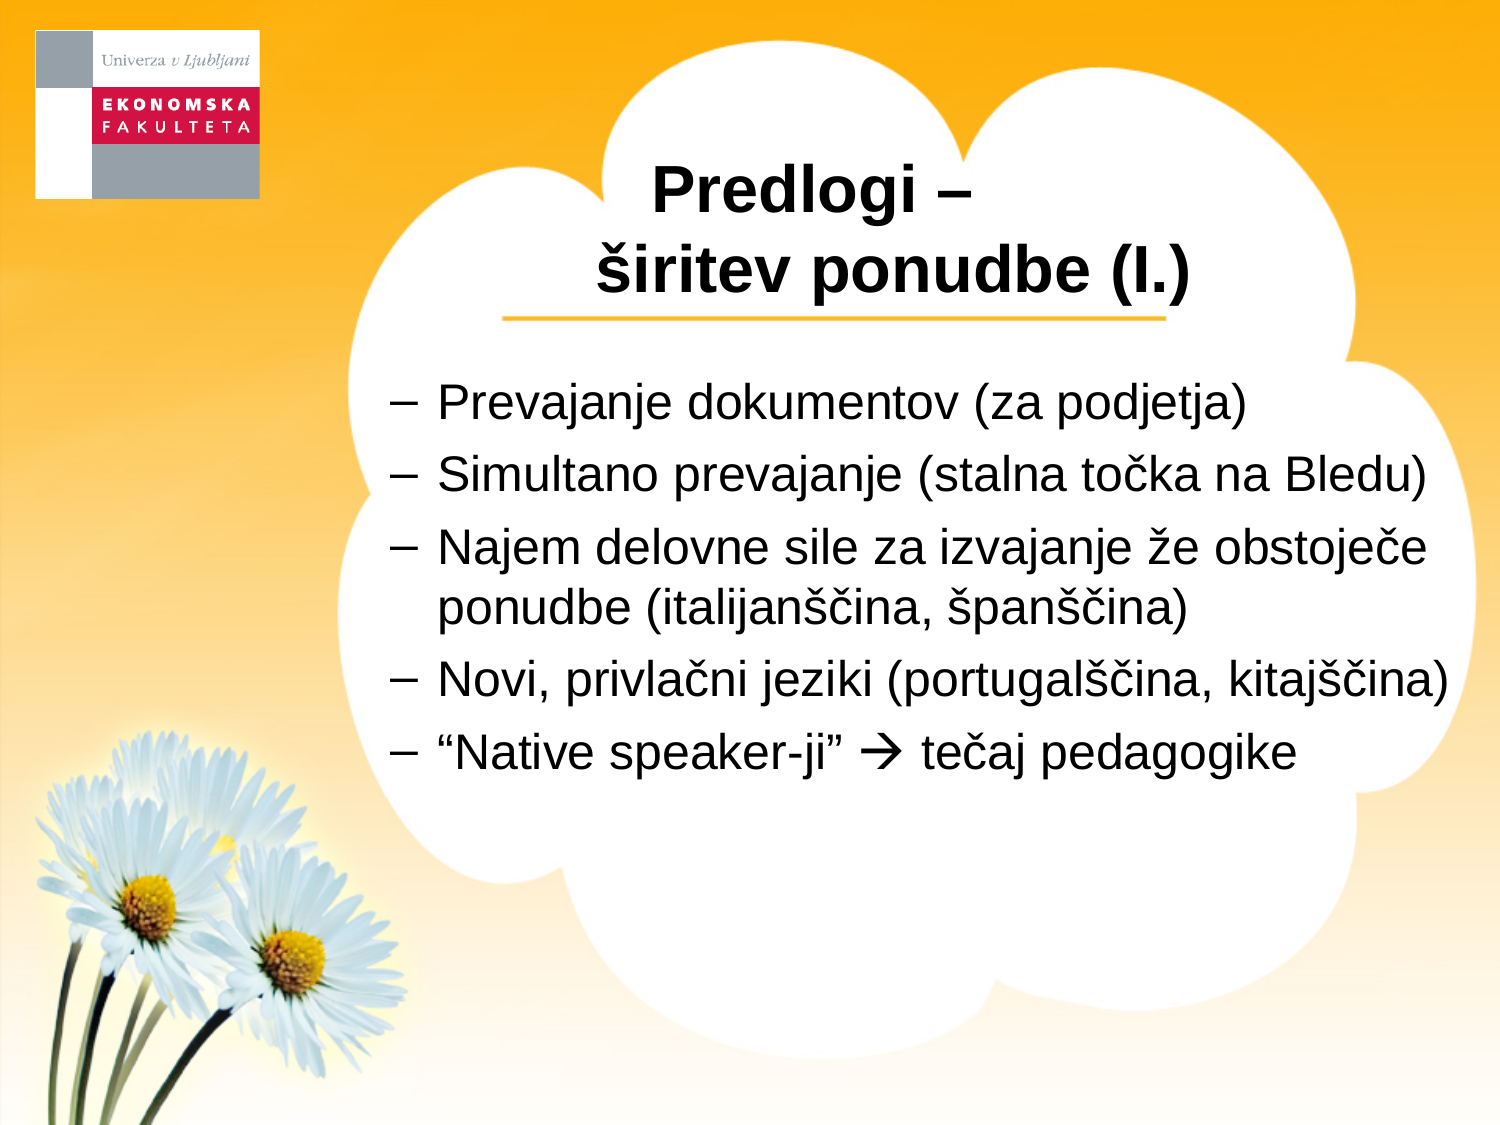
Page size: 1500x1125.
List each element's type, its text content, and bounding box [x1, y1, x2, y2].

text_box [35, 30, 260, 199]
text_box Predlogi – širitev ponudbe (I.) [430, 125, 1317, 327]
text_box Prevajanje dokumentov (za podjetja) Simultano prevajanje (stalna točka na Bledu) Najem delovne sile za izvajanje že obstoječe ponudbe (italijanščina, španščina) Novi, privlačni jeziki (portugalščina, kitajščina) “Native speaker-ji”  tečaj pedagogike [301, 361, 1500, 775]
picture [0, 0, 1500, 1125]
